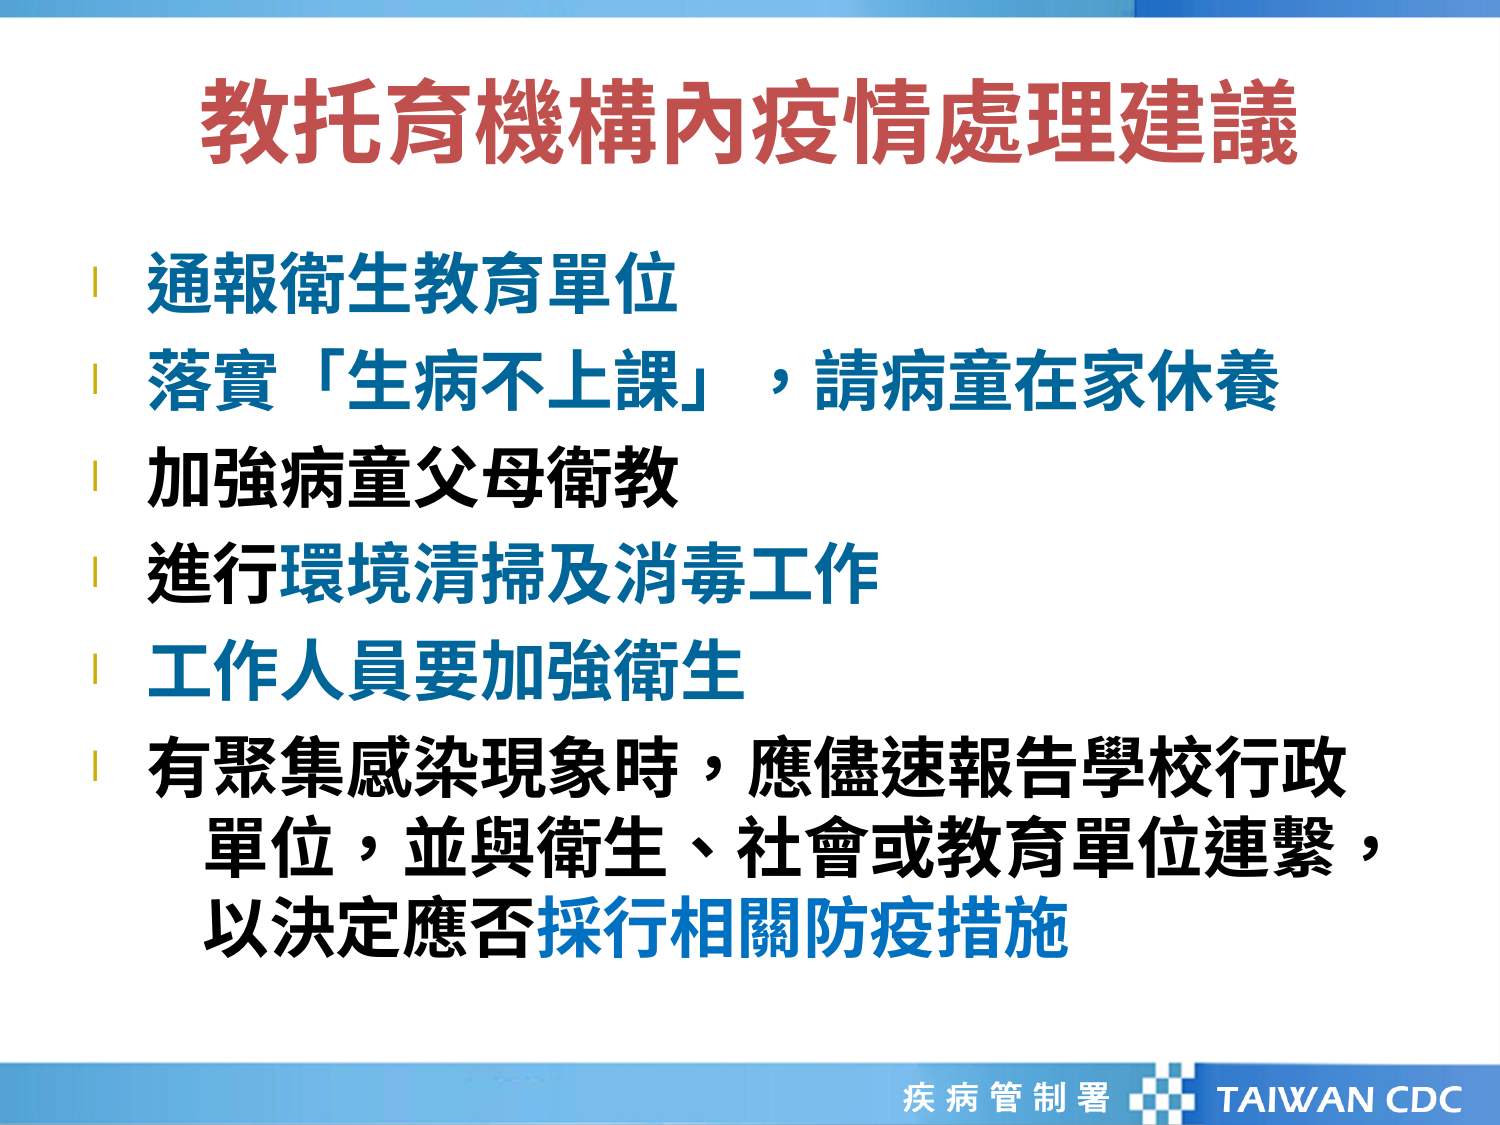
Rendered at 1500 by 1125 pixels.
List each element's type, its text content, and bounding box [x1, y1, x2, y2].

title 教托育機構內疫情處理建議 [75, 25, 1426, 214]
list 通報衛生教育單位 落實「生病不上課」，請病童在家休養 加強病童父母衛教 進行環境清掃及消毒工作 工作人員要加強衛生 有聚集感染現象時，應儘速報告學校行政單位，並與衛生、社會或教育單位連繫，以決定應否採行相關防疫措施 [75, 234, 1426, 978]
